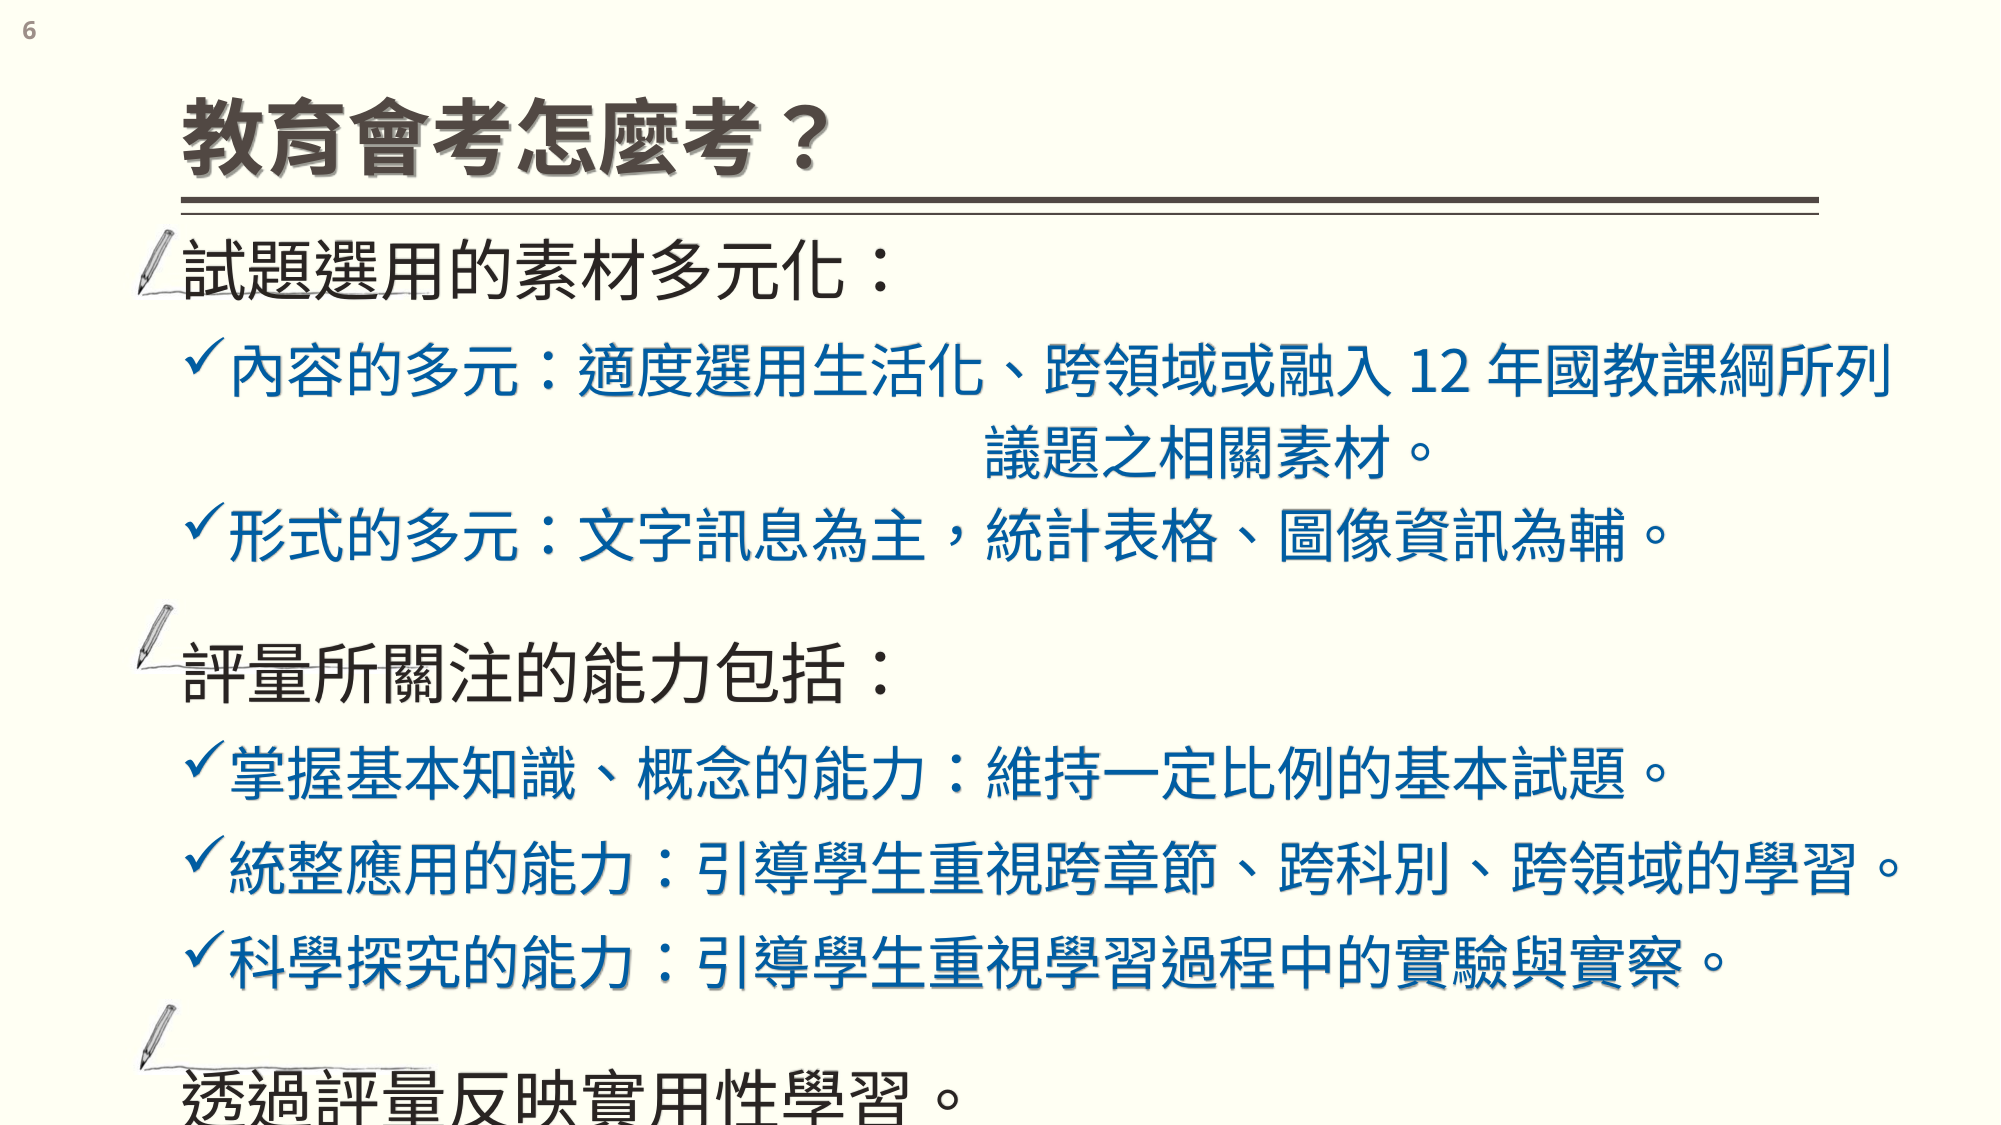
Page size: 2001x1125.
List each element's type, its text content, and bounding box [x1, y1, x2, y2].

picture [125, 999, 180, 1075]
picture [122, 599, 180, 675]
title 教育會考怎麼考？ [181, 12, 1819, 193]
picture [123, 224, 180, 300]
slide_number <編號> [0, 1, 59, 61]
list 試題選用的素材多元化： 內容的多元：適度選用生活化、跨領域或融入12年國教課綱所列 議題之相關素材。 形式的多元：文字訊息為主，統計表格、圖像資訊為輔。 評量所關注的能力包括： 掌握基本知識、概念的能力：維持一定比例的基本試題。 統整應用的能力：引導學生重視跨章節、跨科別、跨領域的學習。 科學探究的能力：引導學生重視學習過程中的實驗與實察。 透過評量反映實用性學習。 [180, 221, 1943, 1086]
